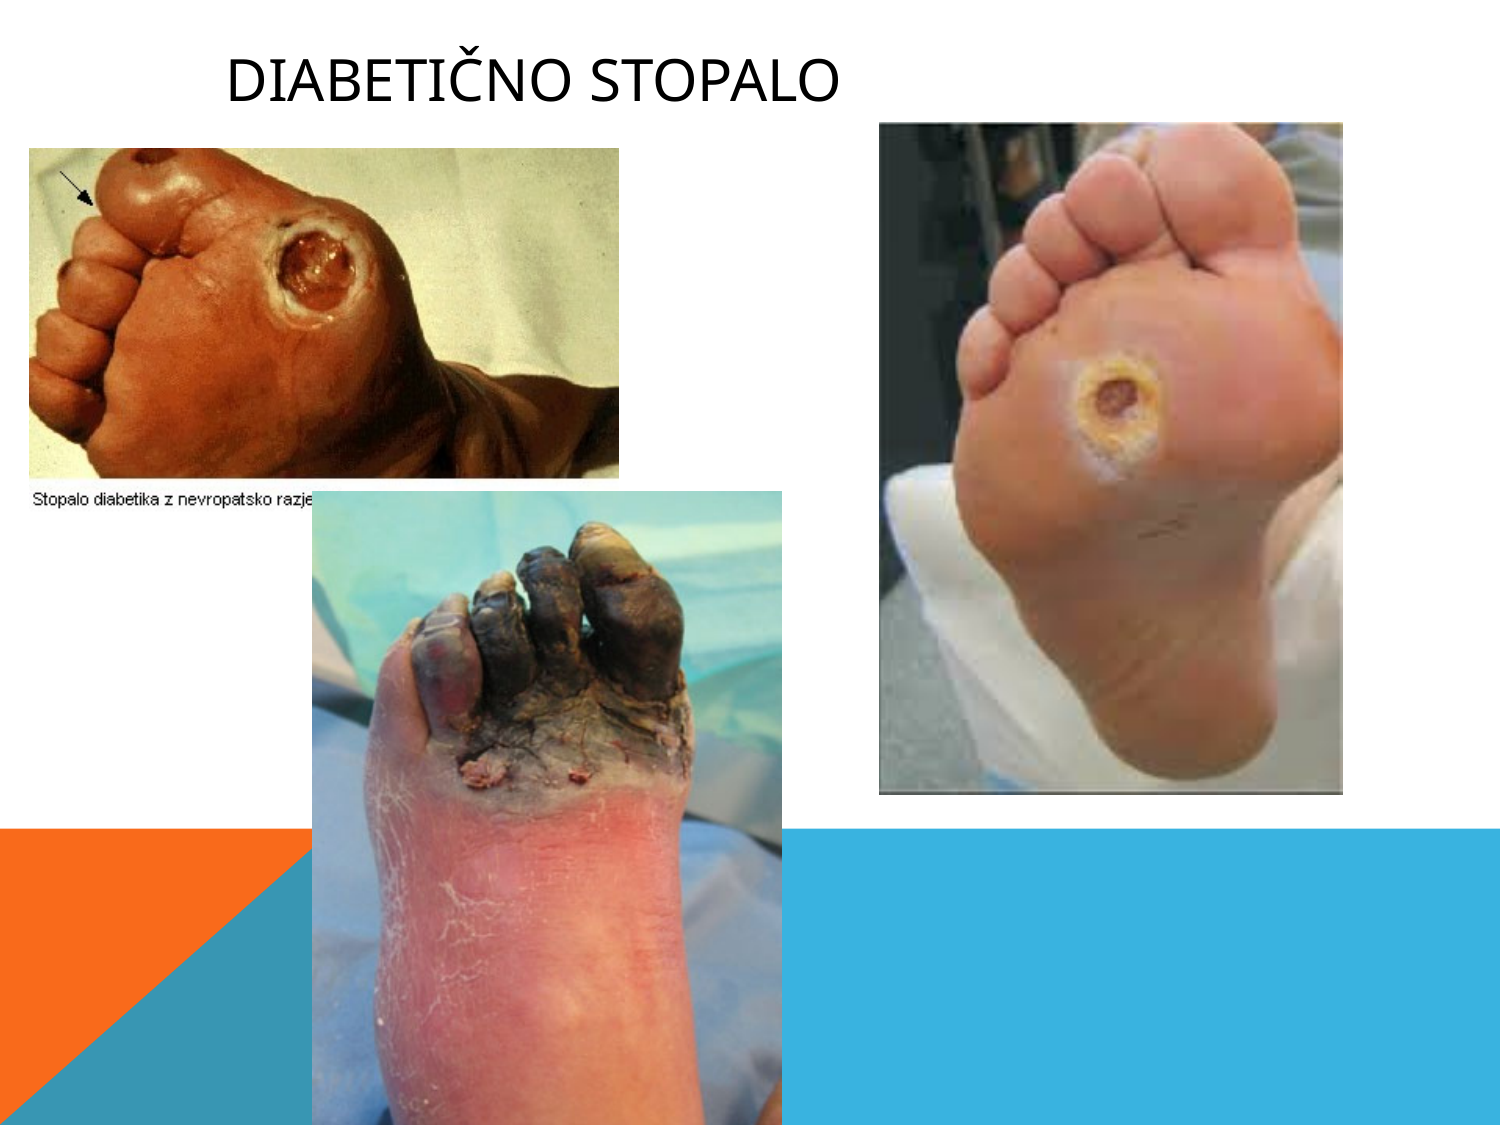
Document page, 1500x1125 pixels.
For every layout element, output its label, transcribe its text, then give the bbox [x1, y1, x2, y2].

picture [879, 122, 1343, 795]
picture [29, 148, 782, 1125]
title Diabetično stopalo [135, 33, 1370, 123]
